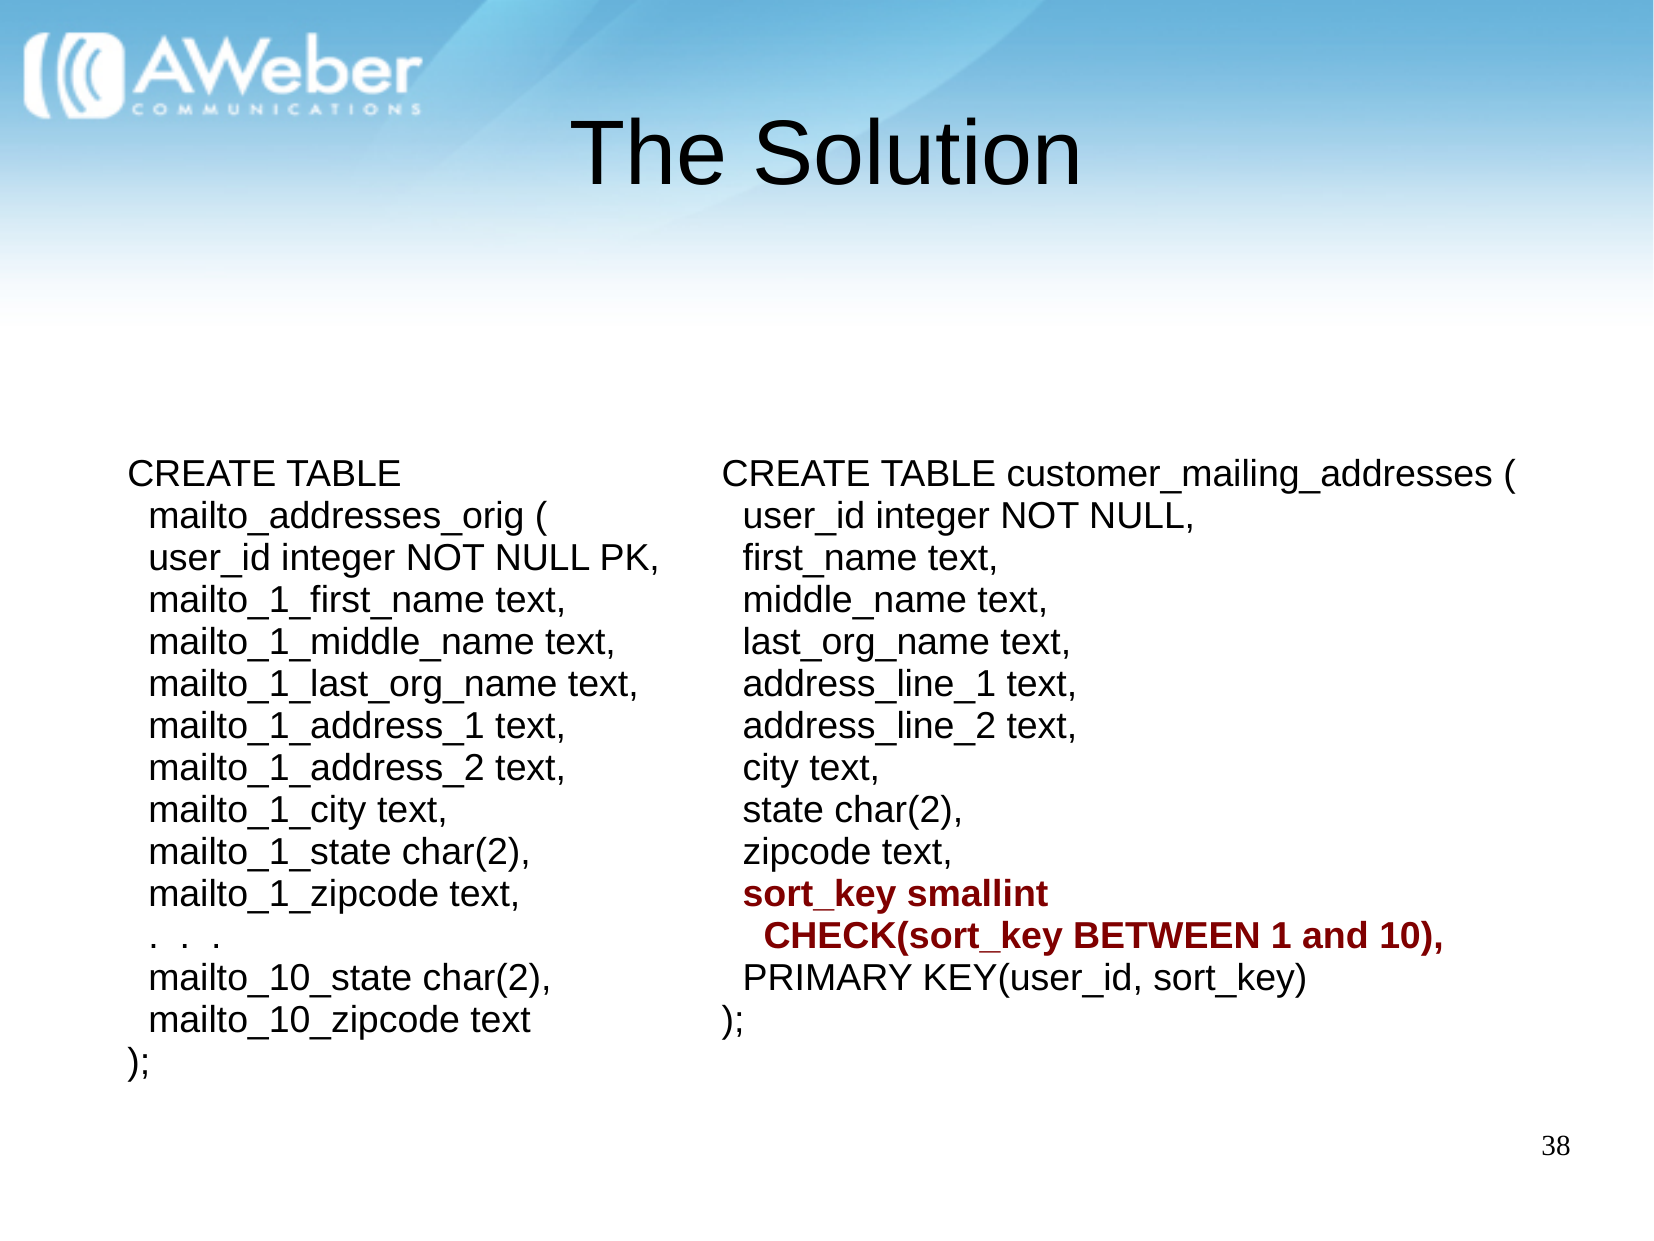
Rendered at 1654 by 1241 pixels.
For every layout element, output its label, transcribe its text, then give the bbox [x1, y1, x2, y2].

title The Solution [82, 49, 1571, 257]
text_box CREATE TABLE customer_mailing_addresses ( user_id integer NOT NULL, first_name text, middle_name text, last_org_name text, address_line_1 text, address_line_2 text, city text, state char(2), zipcode text, sort_key smallint CHECK(sort_key BETWEEN 1 and 10), PRIMARY KEY(user_id, sort_key) ); [706, 445, 1533, 1121]
picture [0, 0, 1654, 376]
text_box CREATE TABLE mailto_addresses_orig ( user_id integer NOT NULL PK, mailto_1_first_name text, mailto_1_middle_name text, mailto_1_last_org_name text, mailto_1_address_1 text, mailto_1_address_2 text, mailto_1_city text, mailto_1_state char(2), mailto_1_zipcode text, . . . mailto_10_state char(2), mailto_10_zipcode text ); [112, 445, 676, 1090]
